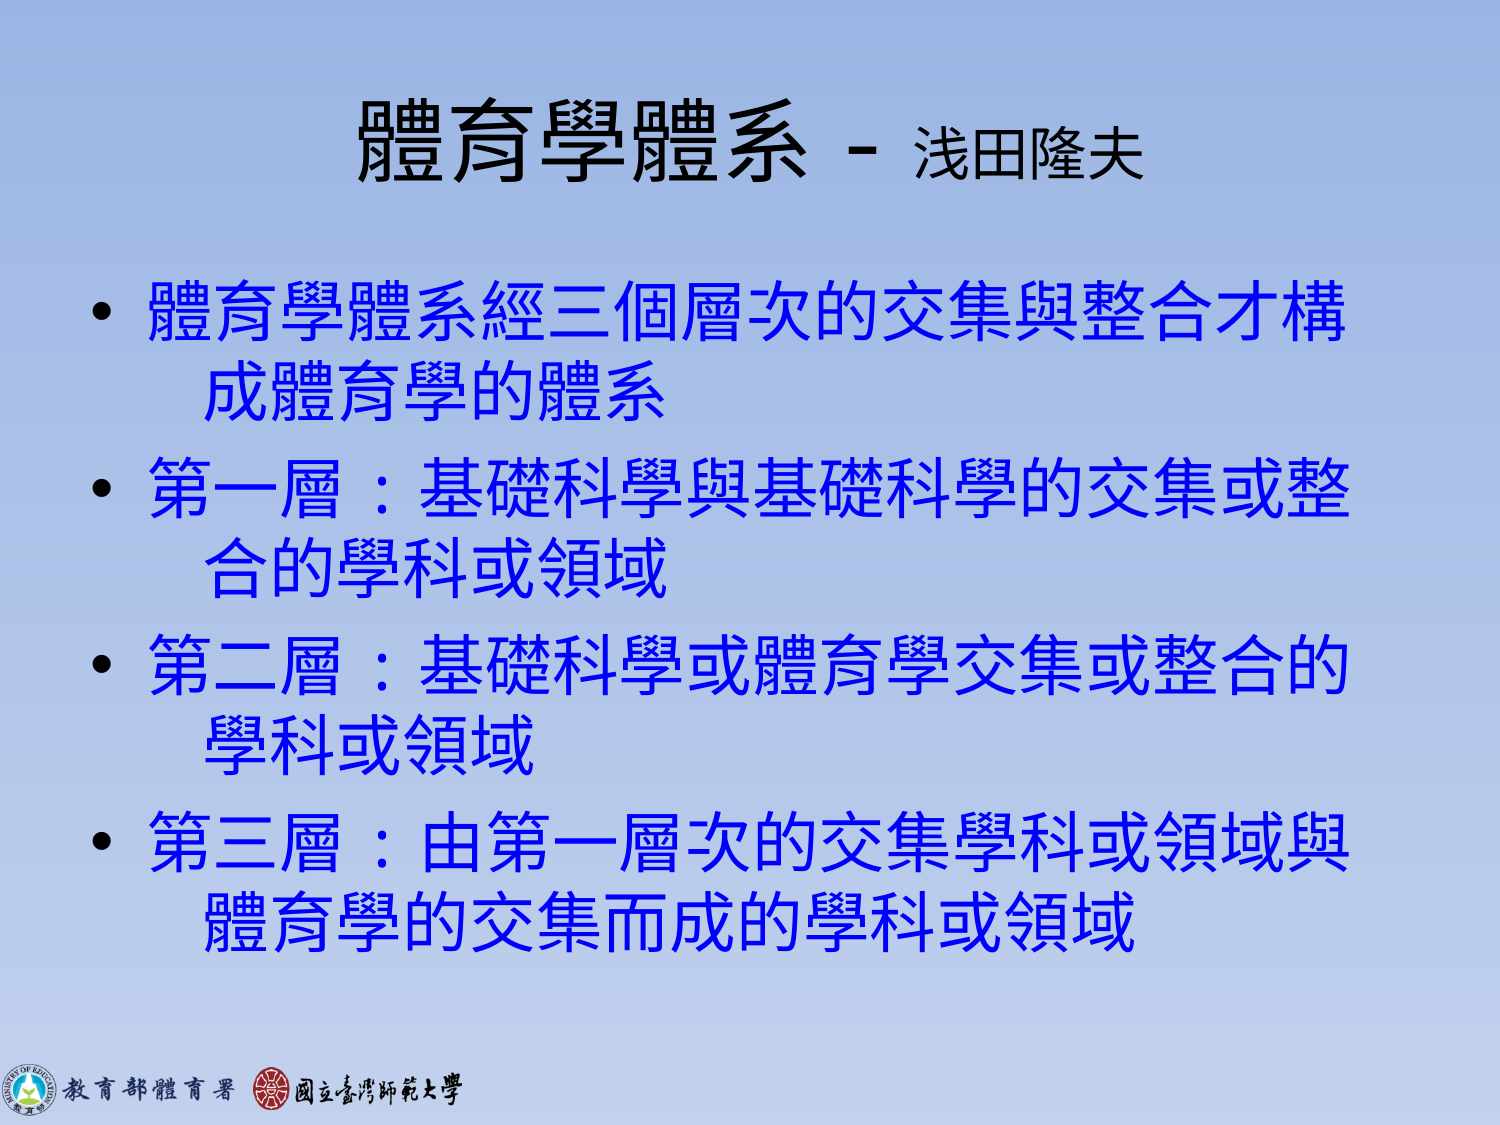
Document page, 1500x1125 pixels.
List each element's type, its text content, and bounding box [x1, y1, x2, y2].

list 體育學體系經三個層次的交集與整合才構成體育學的體系 第一層:基礎科學與基礎科學的交集或整合的學科或領域 第二層:基礎科學或體育學交集或整合的學科或領域 第三層:由第一層次的交集學科或領域與體育學的交集而成的學科或領域 [75, 262, 1426, 1005]
title 體育學體系-浅田隆夫 [75, 45, 1426, 233]
